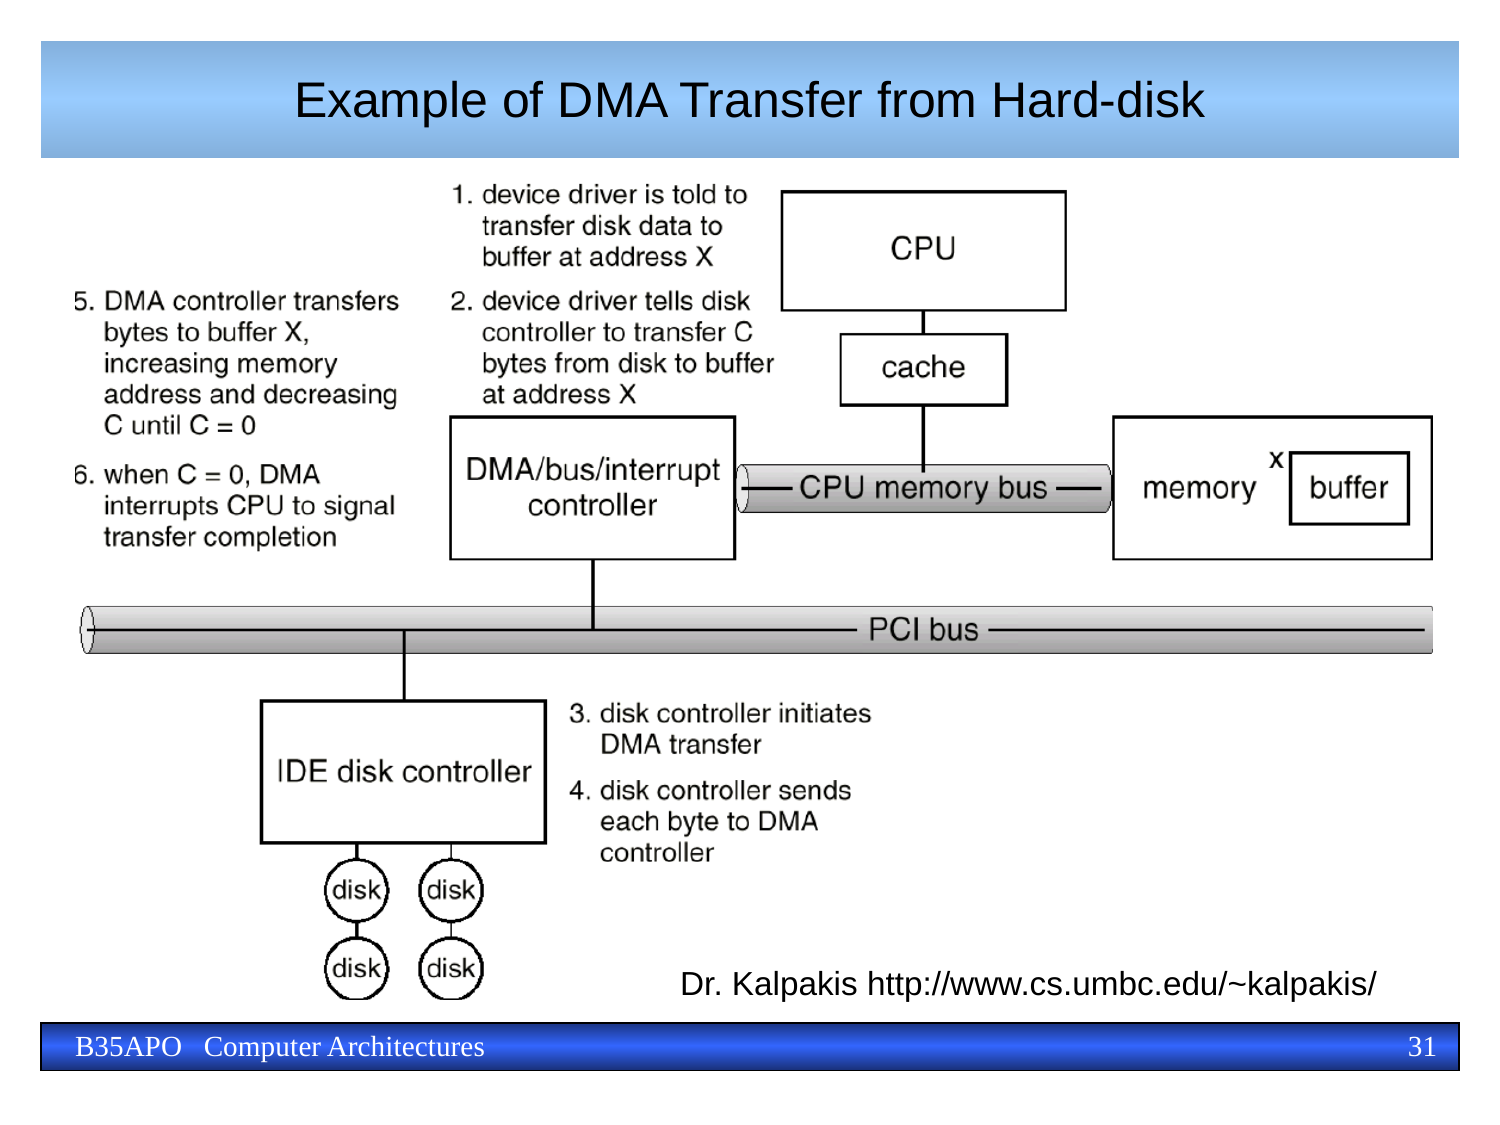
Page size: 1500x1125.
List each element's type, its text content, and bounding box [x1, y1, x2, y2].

title Example of DMA Transfer from Hard-disk [41, 41, 1459, 158]
text_box Dr. Kalpakis http://www.cs.umbc.edu/~kalpakis/ [662, 954, 1450, 1013]
picture [75, 178, 1433, 1000]
